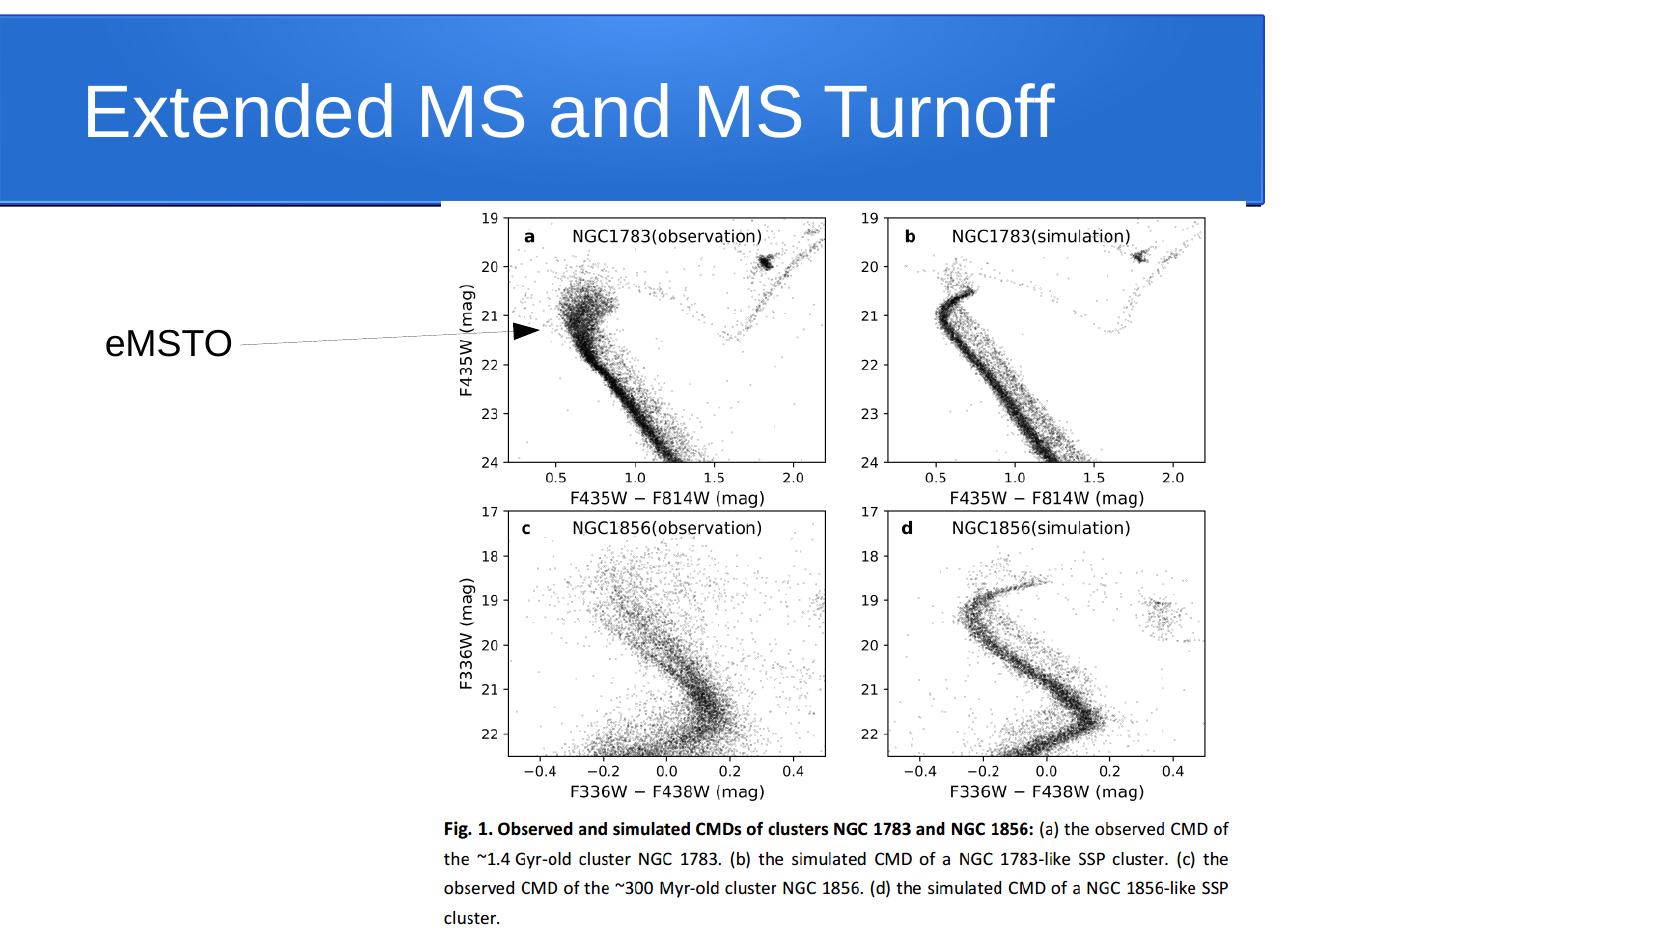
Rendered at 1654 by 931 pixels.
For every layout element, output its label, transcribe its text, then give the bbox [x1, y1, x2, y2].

picture [441, 201, 1246, 931]
text_box eMSTO [90, 315, 271, 414]
title Extended MS and MS Turnoff [82, 35, 1235, 189]
